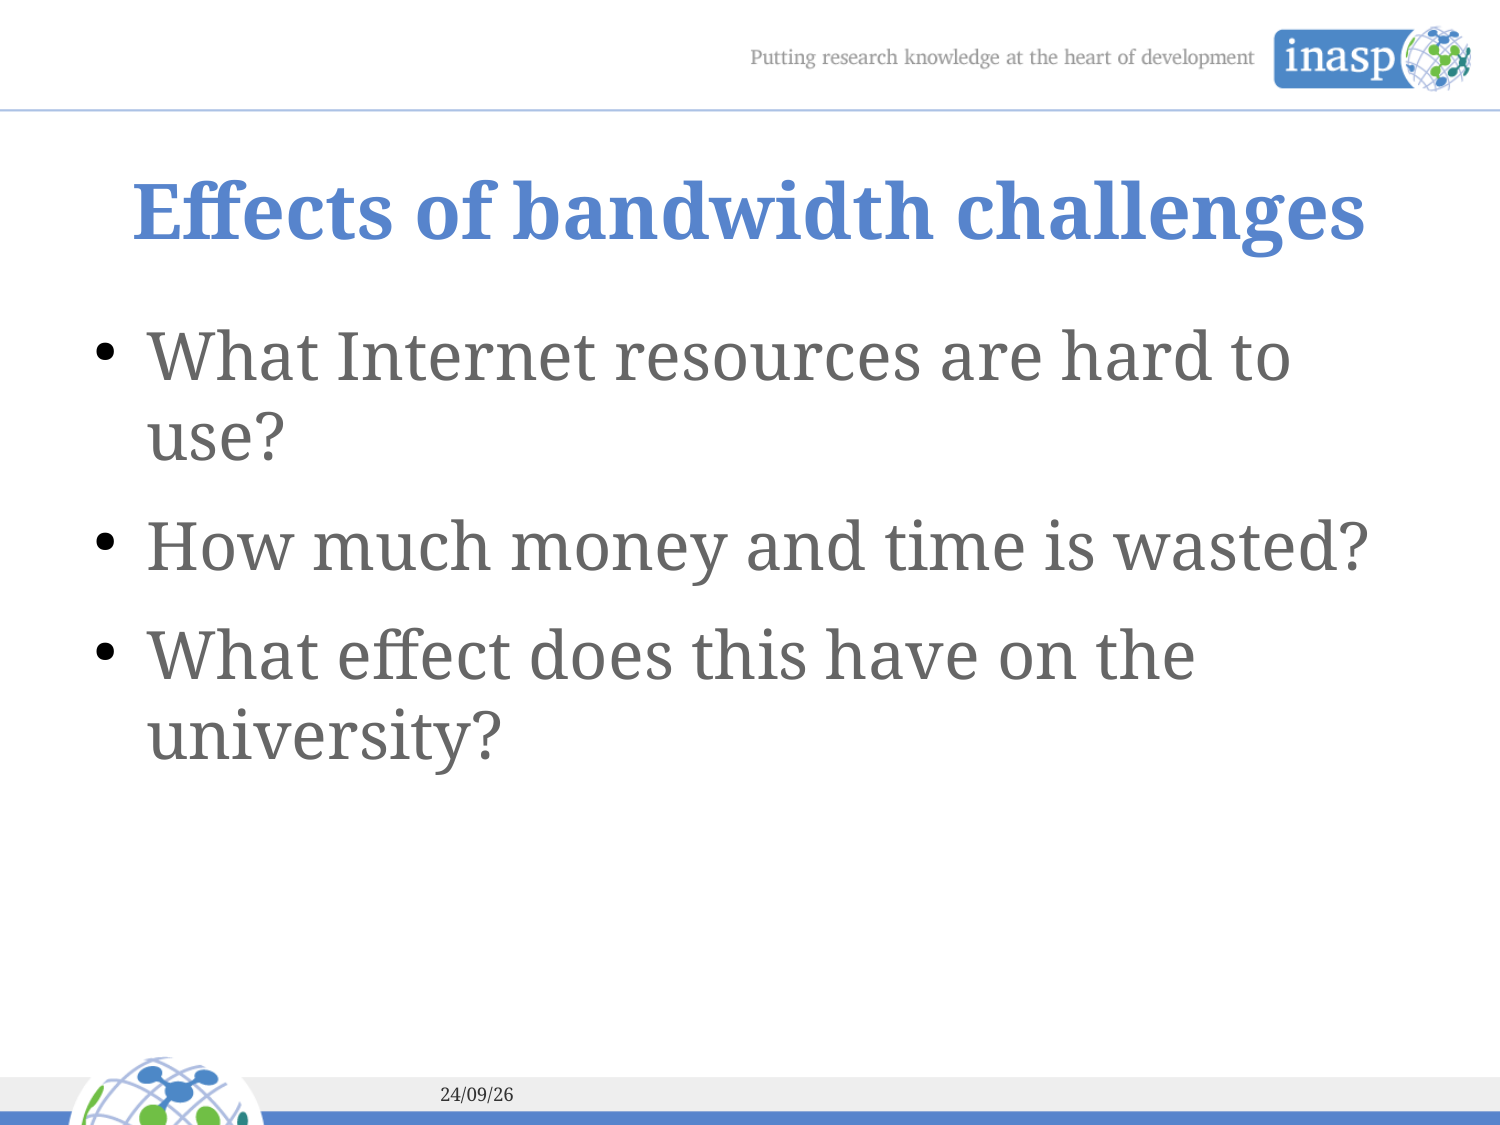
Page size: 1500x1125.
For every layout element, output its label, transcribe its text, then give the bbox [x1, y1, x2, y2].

list What Internet resources are hard to use? How much money and time is wasted? What effect does this have on the university? [75, 313, 1426, 967]
title Effects of bandwidth challenges [75, 129, 1426, 313]
picture [0, 0, 1500, 1125]
